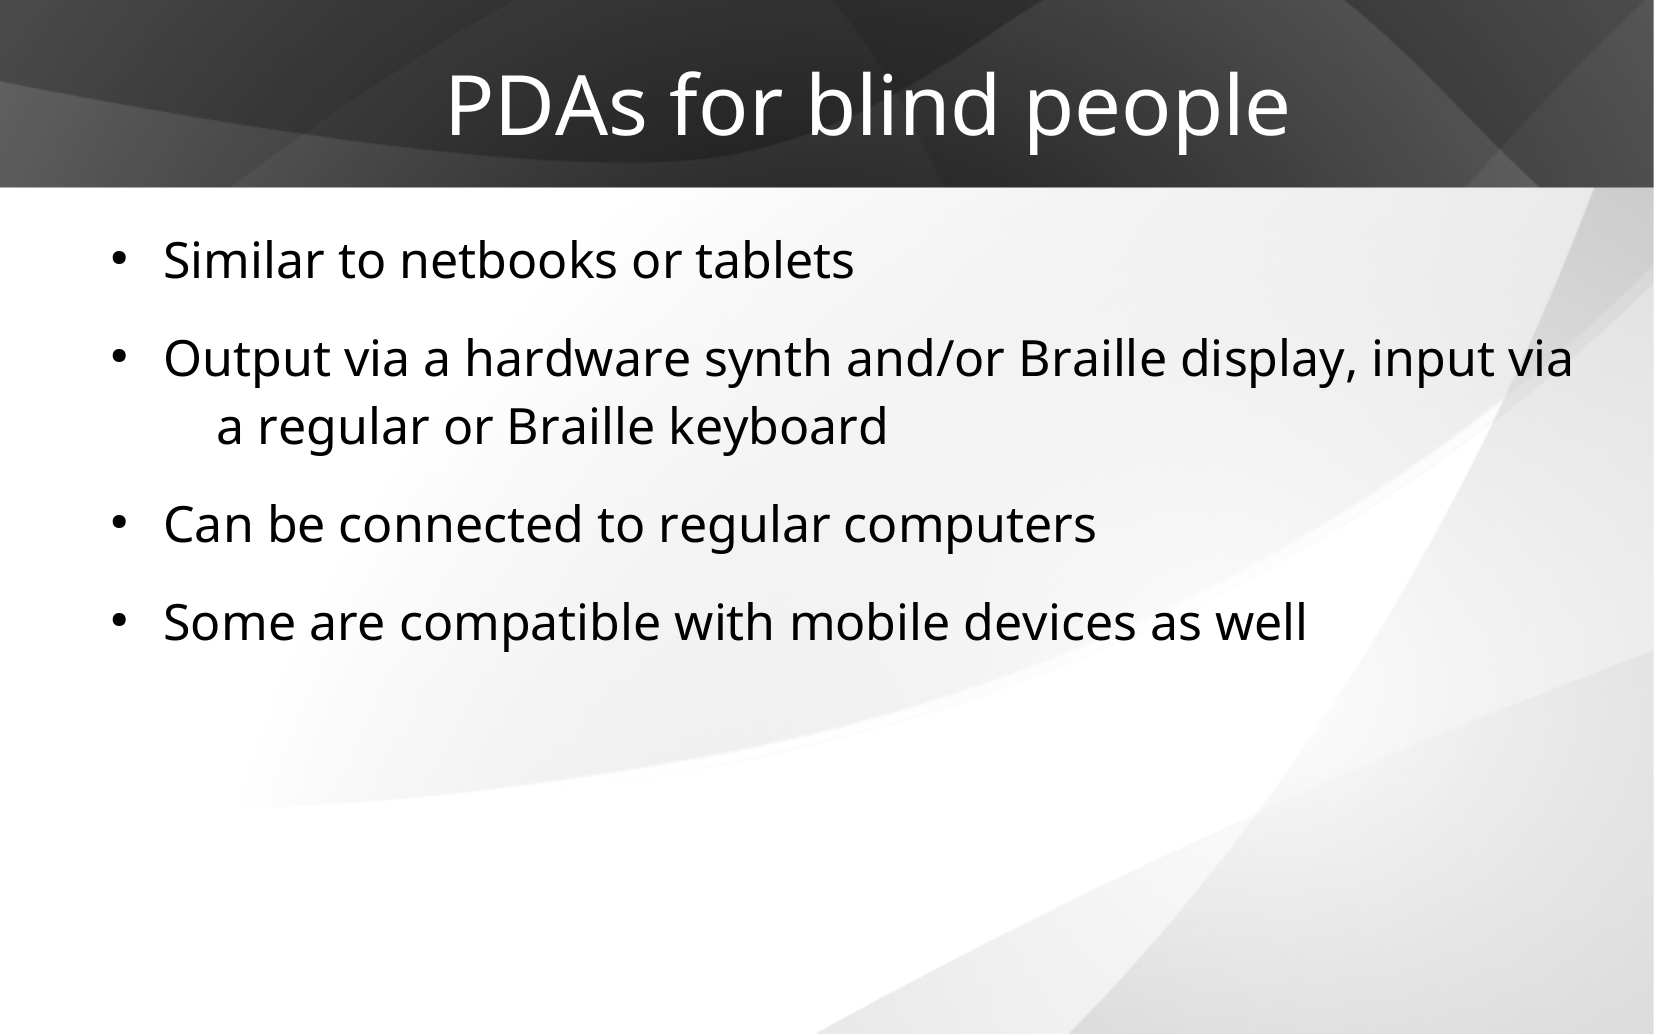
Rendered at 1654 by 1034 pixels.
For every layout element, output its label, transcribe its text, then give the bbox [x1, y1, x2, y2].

list Similar to netbooks or tablets Output via a hardware synth and/or Braille display, input via a regular or Braille keyboard Can be connected to regular computers Some are compatible with mobile devices as well [75, 225, 1613, 1013]
picture [0, 0, 1654, 1034]
title PDAs for blind people [124, 0, 1613, 208]
